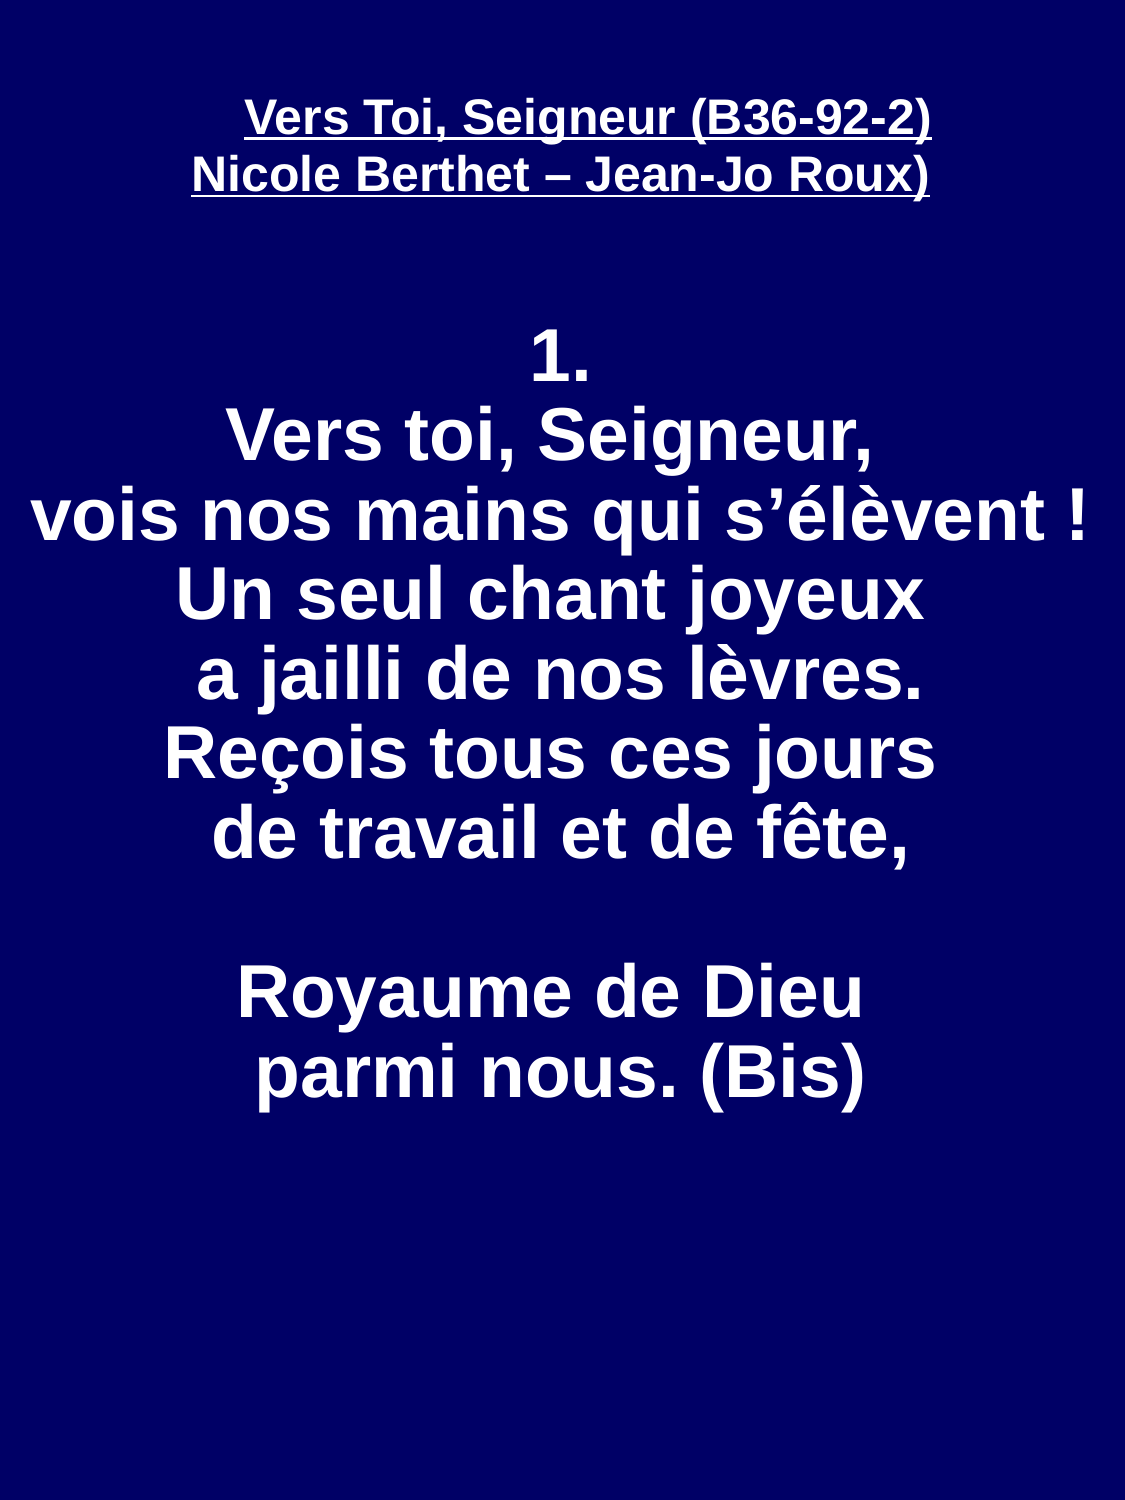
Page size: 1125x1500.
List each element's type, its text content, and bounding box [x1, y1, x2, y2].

text_box Vers Toi, Seigneur (B36-92-2) Nicole Berthet – Jean-Jo Roux) 1. Vers toi, Seigneur, vois nos mains qui s’élèvent ! Un seul chant joyeux a jailli de nos lèvres. Reçois tous ces jours de travail et de fête, Royaume de Dieu parmi nous. (Bis) [11, 35, 1111, 1441]
